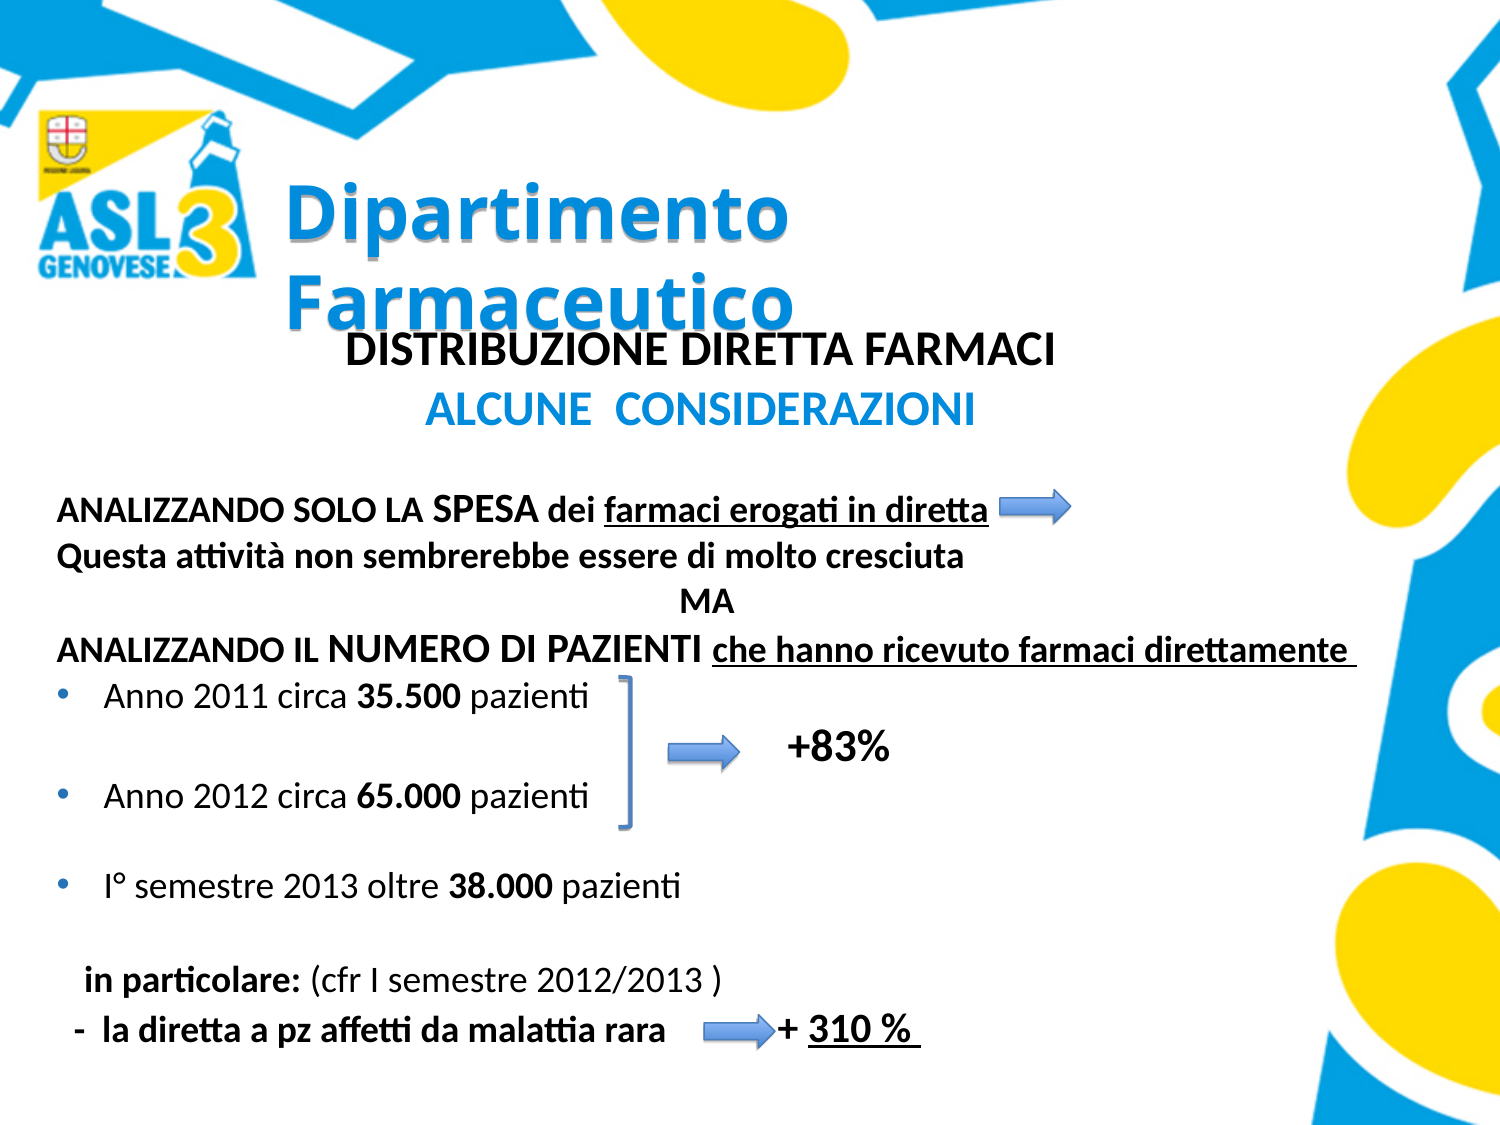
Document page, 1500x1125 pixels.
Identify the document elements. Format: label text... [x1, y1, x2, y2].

title Dipartimento Farmaceutico [268, 157, 1331, 274]
text_box [999, 489, 1071, 523]
text_box [668, 735, 740, 769]
text_box DISTRIBUZIONE DIRETTA FARMACI ALCUNE CONSIDERAZIONI ANALIZZANDO SOLO LA SPESA dei farmaci erogati in diretta Questa attività non sembrerebbe essere di molto cresciuta MA ANALIZZANDO IL NUMERO DI PAZIENTI che hanno ricevuto farmaci direttamente Anno 2011 circa 35.500 pazienti +83% Anno 2012 circa 65.000 pazienti I° semestre 2013 oltre 38.000 pazienti in particolare: (cfr I semestre 2012/2013 ) - la diretta a pz affetti da malattia rara + 310 % [41, 308, 1415, 1125]
text_box [704, 1014, 775, 1048]
